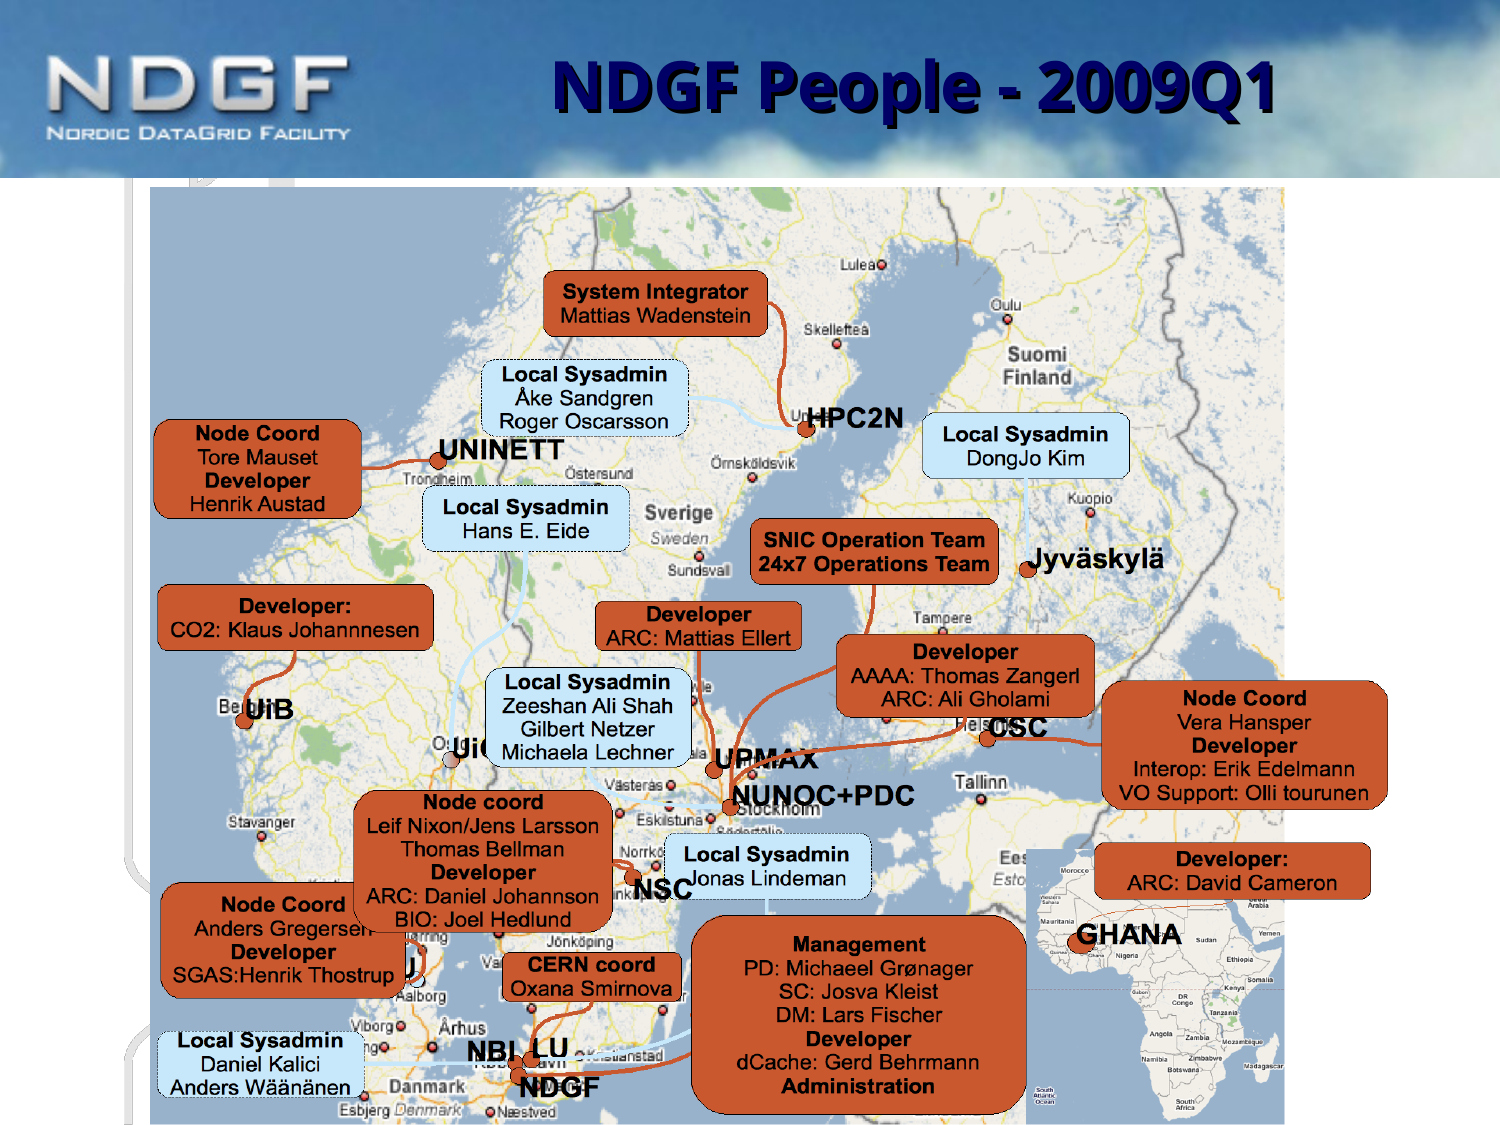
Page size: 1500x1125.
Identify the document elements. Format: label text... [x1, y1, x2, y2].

picture [0, 0, 1500, 1125]
title NDGF People - 2009Q1 [372, 19, 1459, 149]
